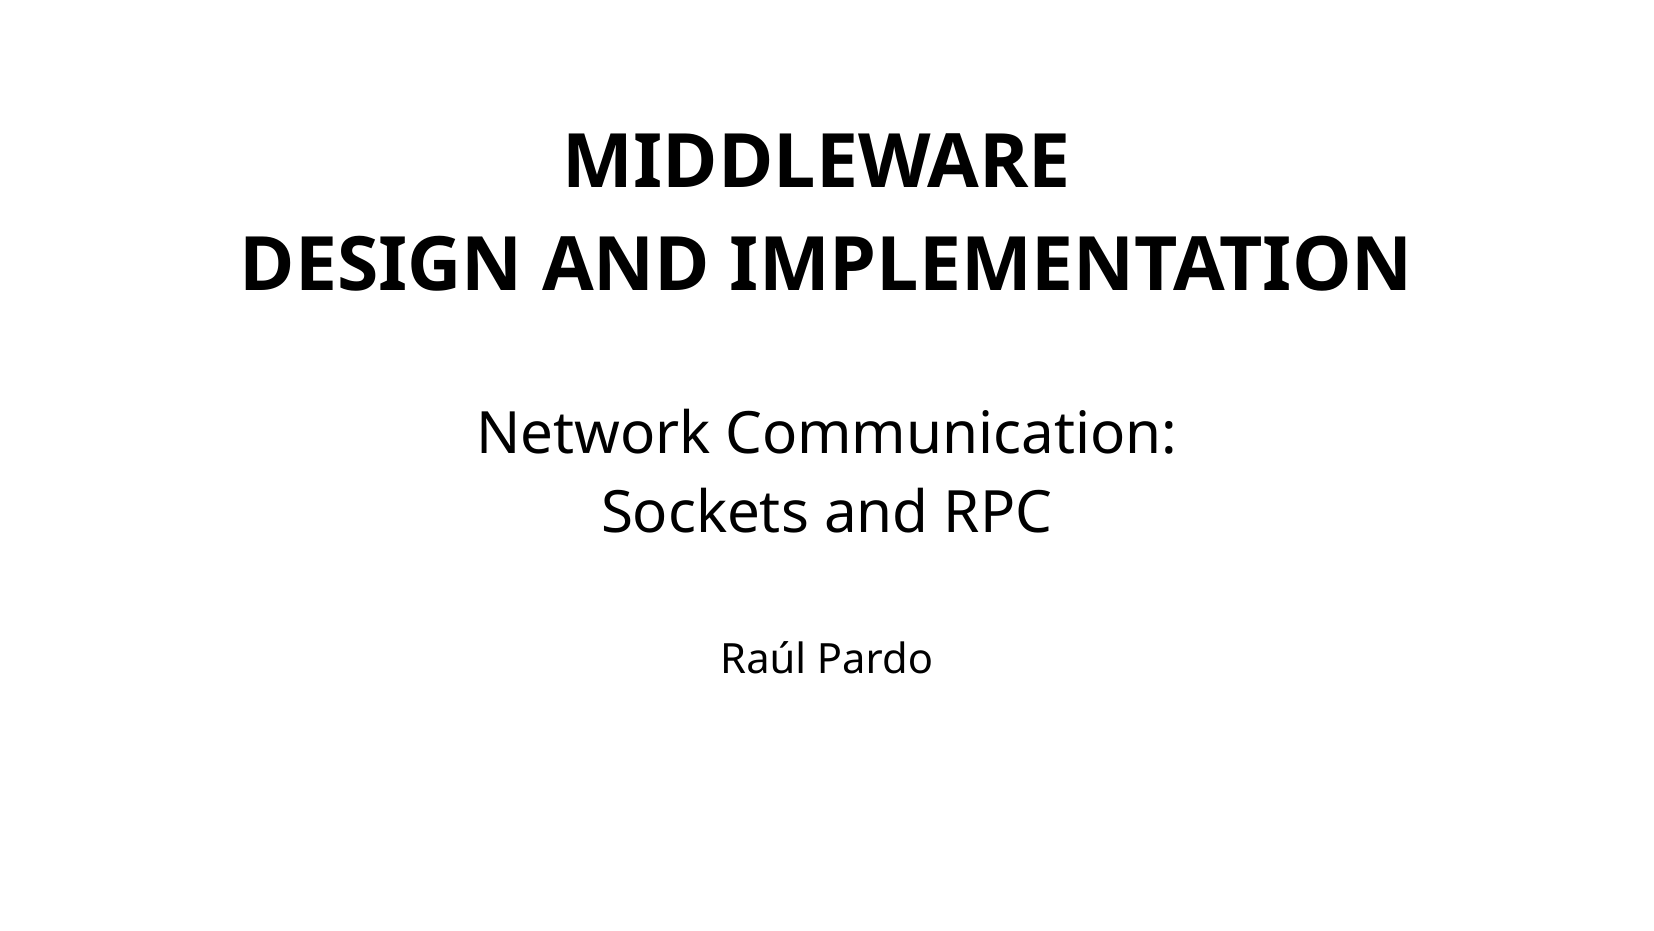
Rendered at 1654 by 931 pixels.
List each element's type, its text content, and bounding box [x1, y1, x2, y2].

subtitle MIDDLEWARE DESIGN AND IMPLEMENTATION Network Communication: Sockets and RPC Raúl Pardo [82, 36, 1571, 757]
